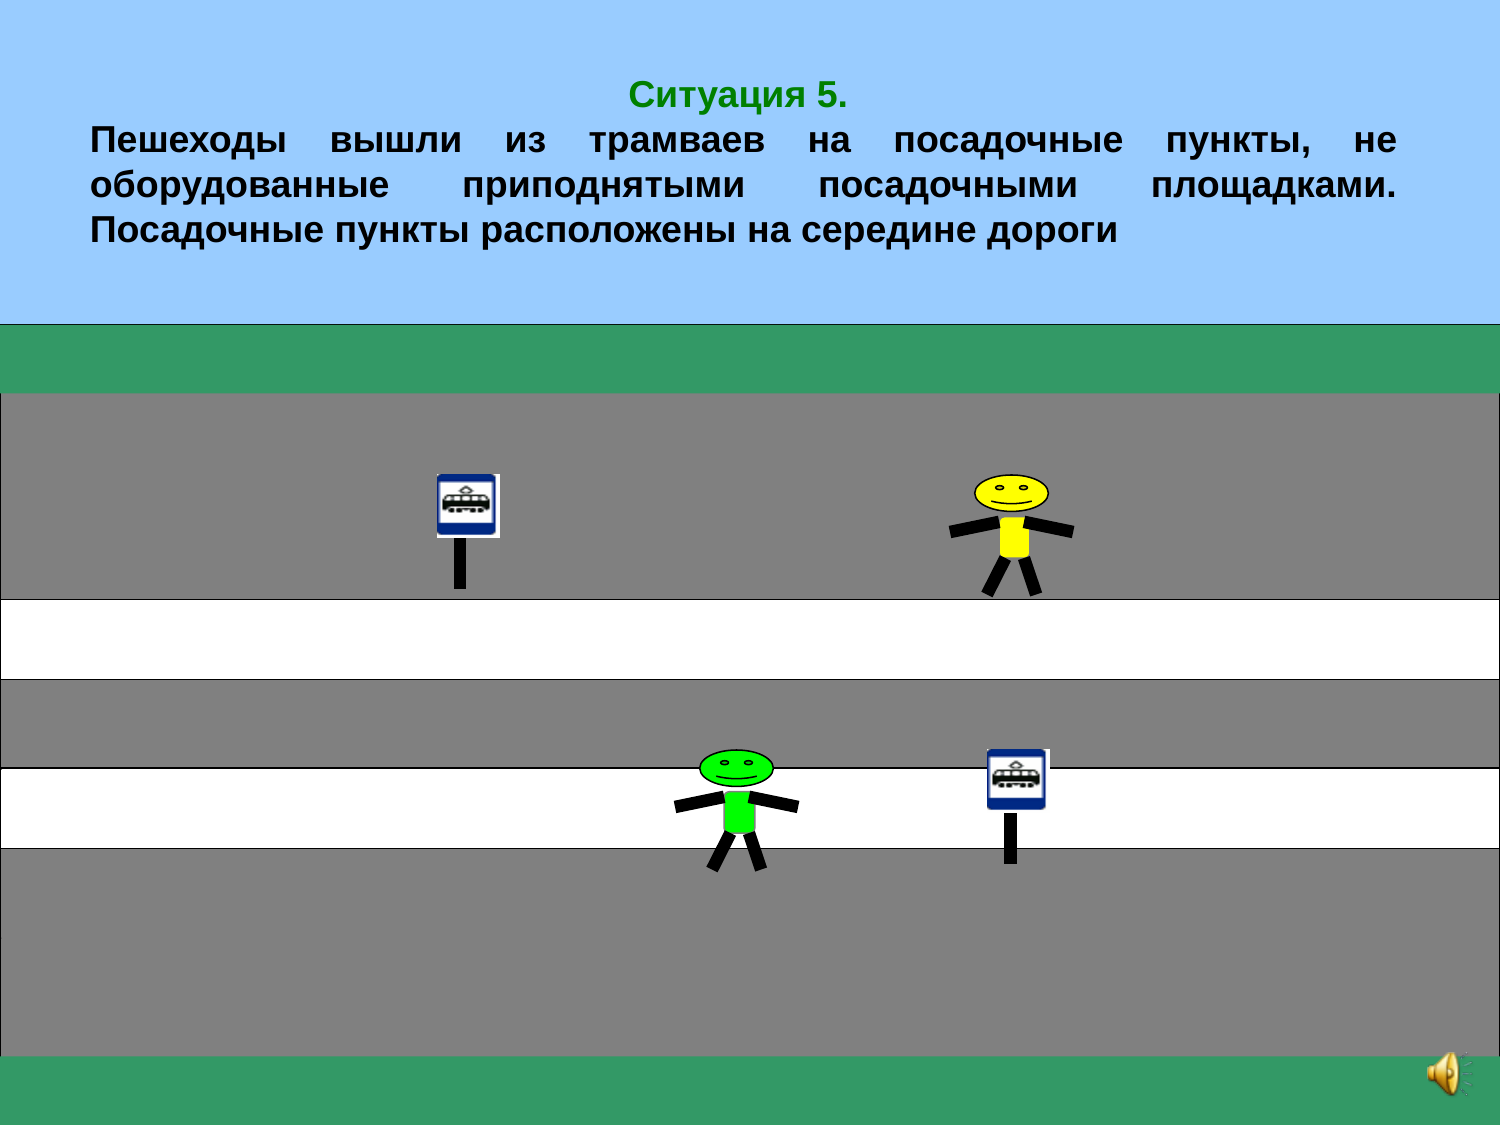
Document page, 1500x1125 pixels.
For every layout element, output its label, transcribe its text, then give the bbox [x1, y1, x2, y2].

text_box Ситуация 5. Пешеходы вышли из трамваев на посадочные пункты, не оборудованные приподнятыми посадочными площадками. Посадочные пункты расположены на середине дороги [74, 62, 1413, 258]
picture [437, 474, 500, 538]
text_box [0, 324, 1500, 1125]
picture [1426, 1051, 1477, 1102]
picture [987, 749, 1050, 813]
